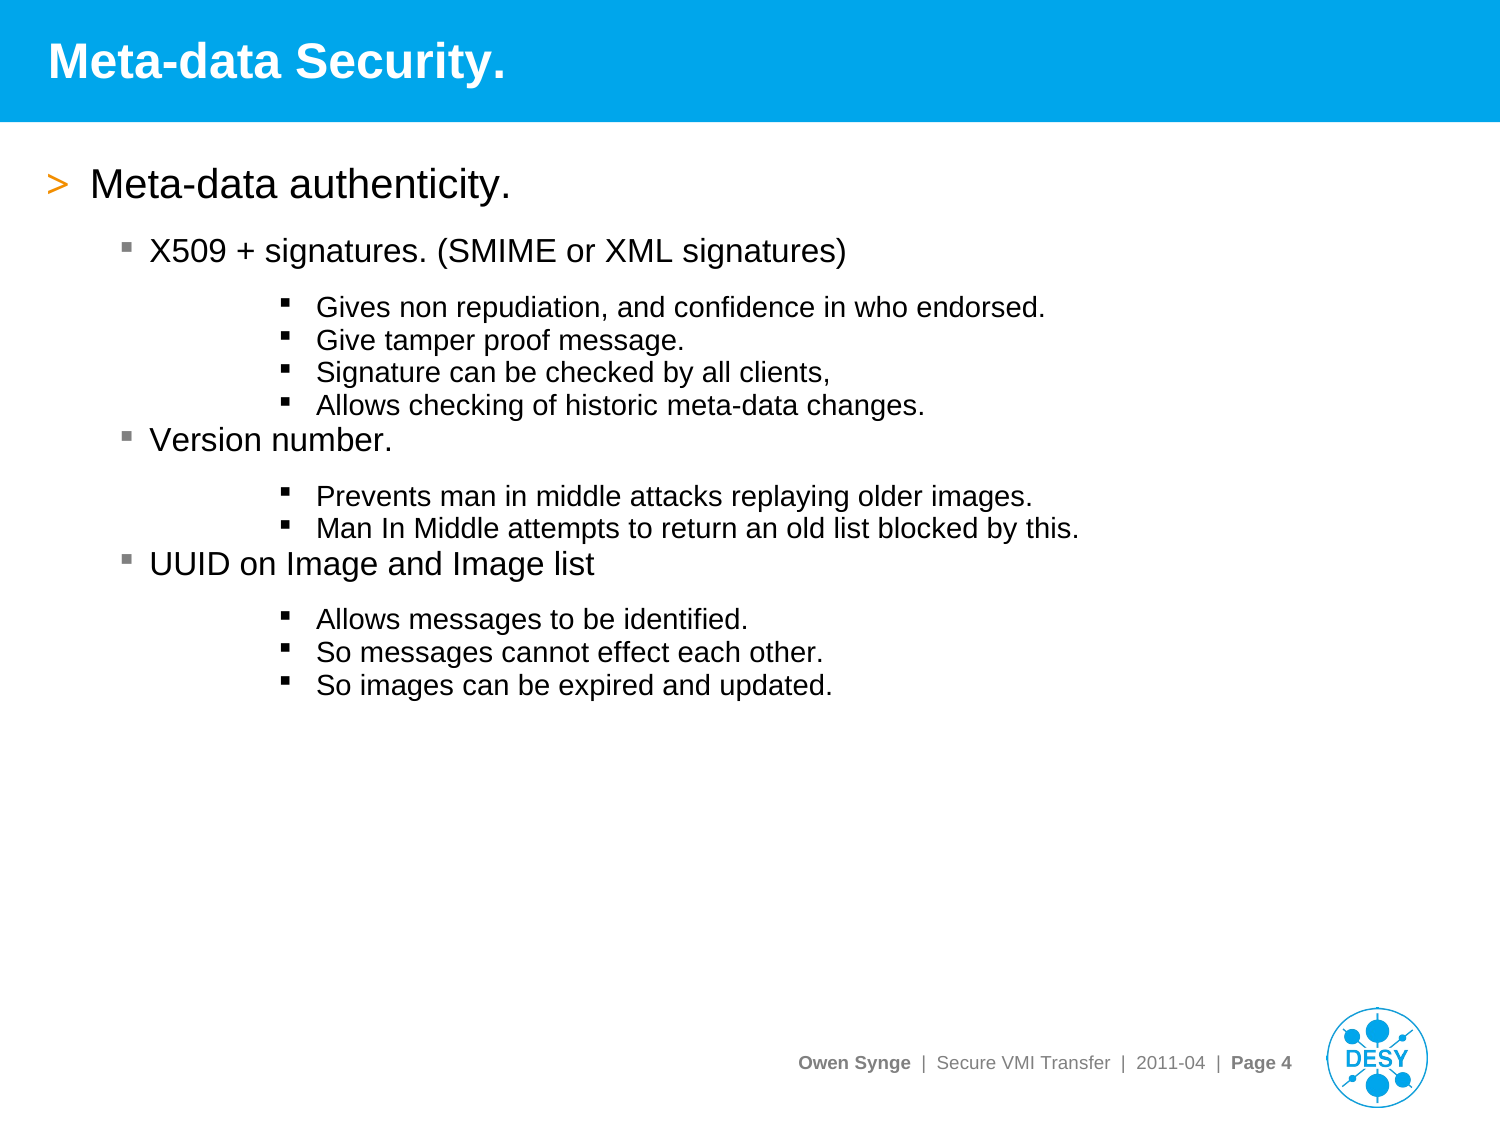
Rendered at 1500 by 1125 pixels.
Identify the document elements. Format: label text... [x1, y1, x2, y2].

title Meta-data Security. [47, 24, 1446, 99]
list Meta-data authenticity. X509 + signatures. (SMIME or XML signatures) Gives non repudiation, and confidence in who endorsed. Give tamper proof message. Signature can be checked by all clients, Allows checking of historic meta-data changes. Version number. Prevents man in middle attacks replaying older images. Man In Middle attempts to return an old list blocked by this. UUID on Image and Image list Allows messages to be identified. So messages cannot effect each other. So images can be expired and updated. [46, 160, 1444, 889]
picture [1326, 1007, 1428, 1108]
